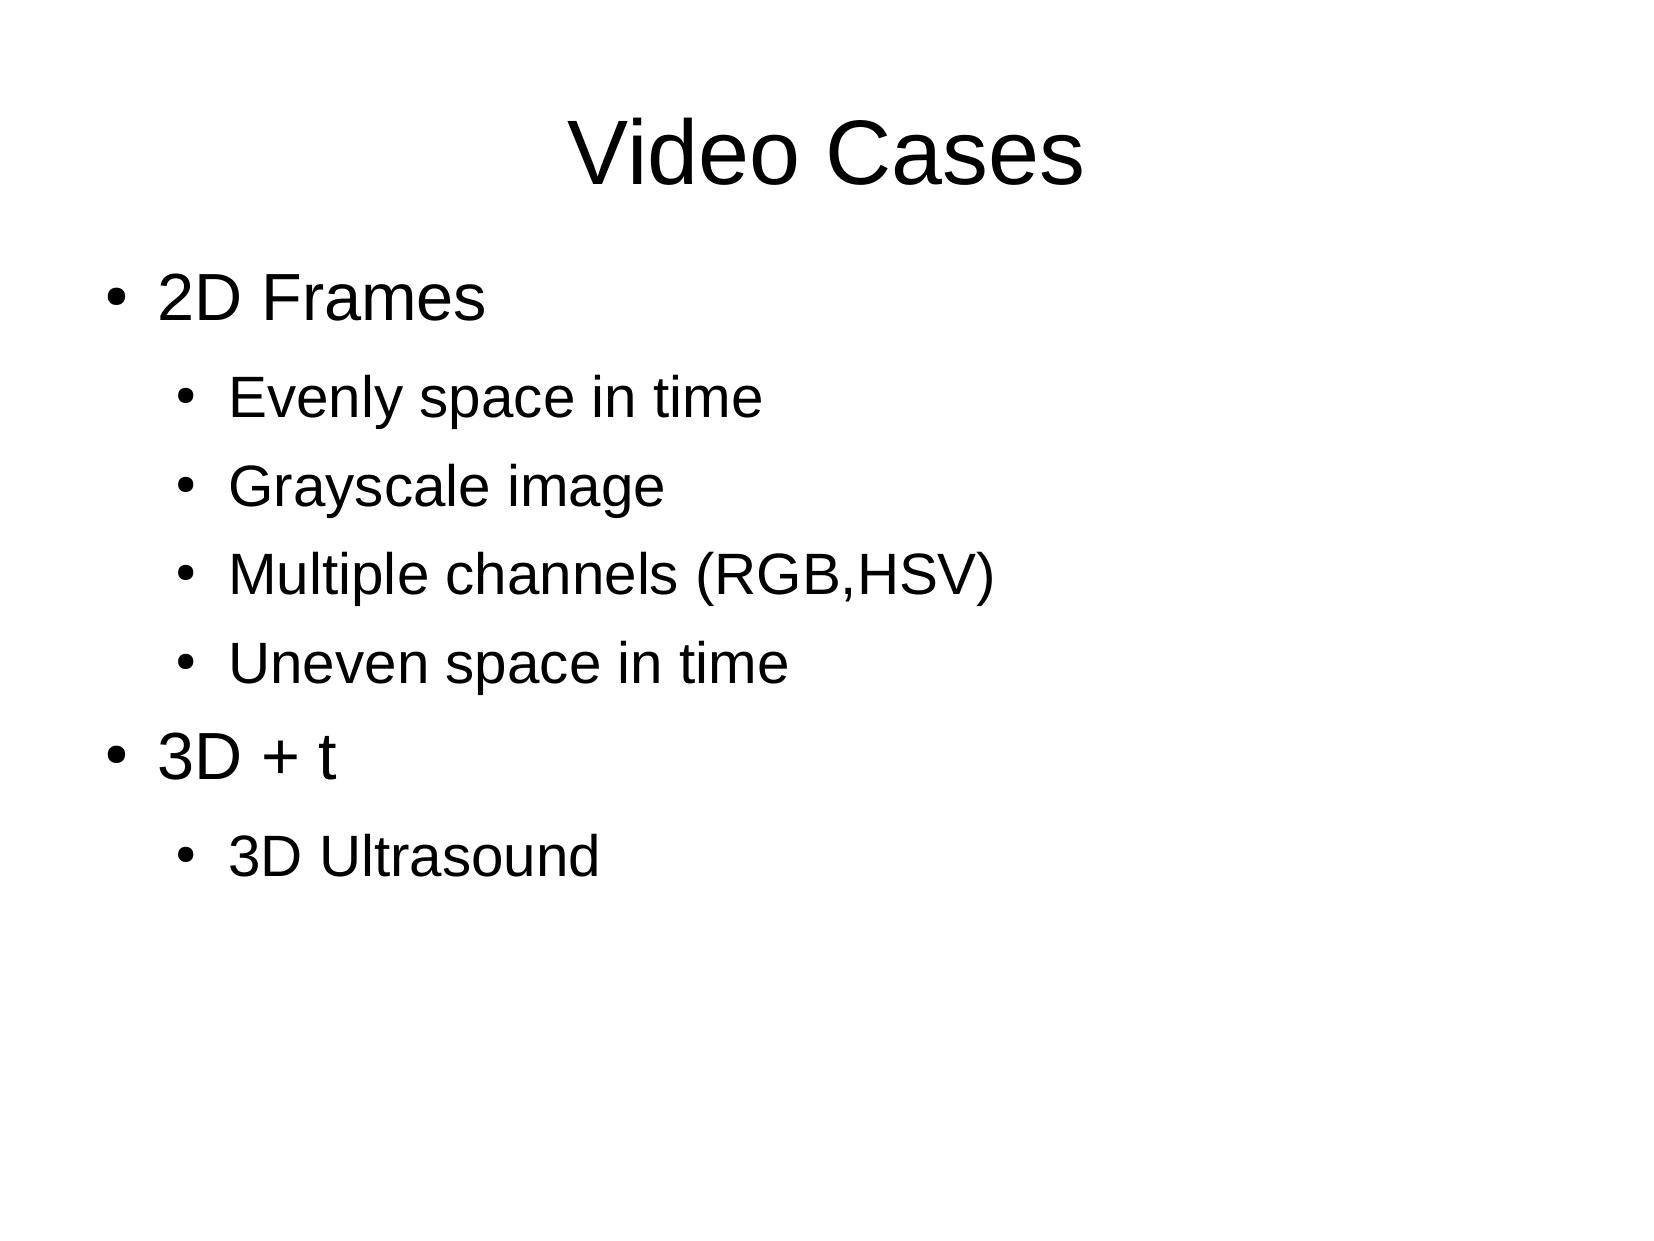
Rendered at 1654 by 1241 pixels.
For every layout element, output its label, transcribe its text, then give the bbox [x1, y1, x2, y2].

title Video Cases [82, 49, 1571, 257]
list 2D Frames Evenly space in time Grayscale image Multiple channels (RGB,HSV) Uneven space in time 3D + t 3D Ultrasound [86, 260, 1576, 1154]
